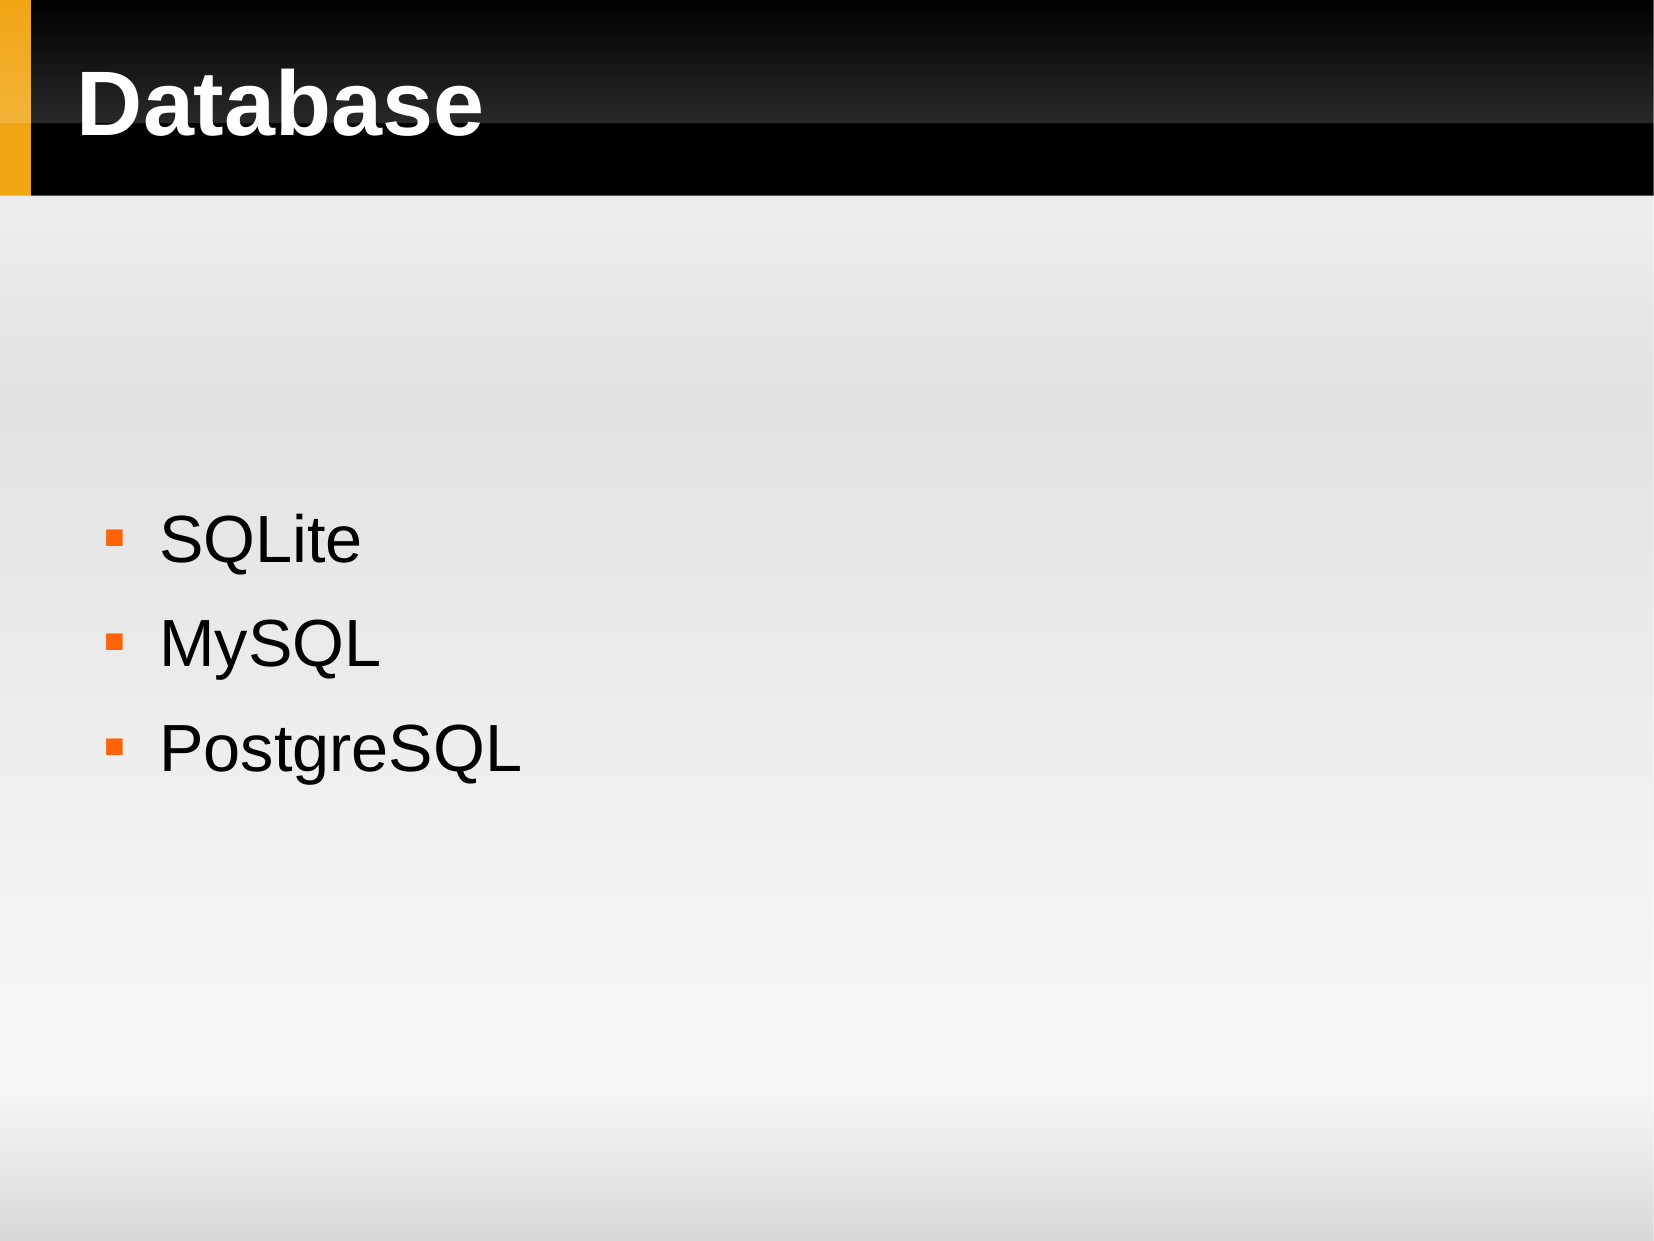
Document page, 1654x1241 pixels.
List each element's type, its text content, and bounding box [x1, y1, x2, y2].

title Database [76, 7, 1565, 200]
list SQLite MySQL PostgreSQL [88, 501, 1577, 1241]
picture [0, 0, 1654, 1241]
